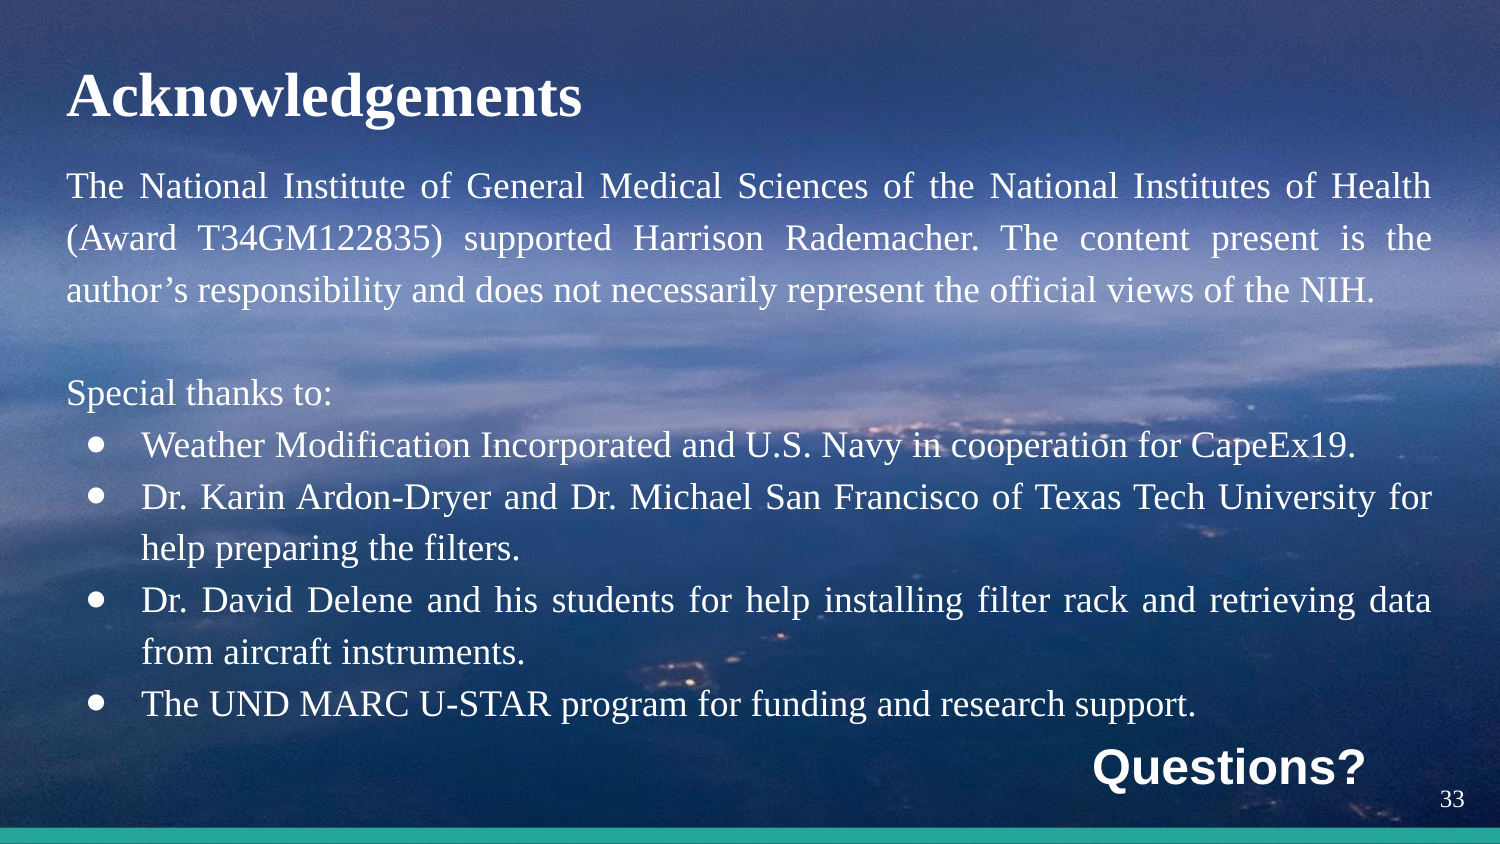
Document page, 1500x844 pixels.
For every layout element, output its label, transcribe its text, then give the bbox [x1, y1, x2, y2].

title Acknowledgements [51, 38, 1449, 139]
picture [1132, 700, 1140, 715]
picture [0, 0, 1500, 827]
picture [1114, 700, 1122, 715]
slide_number <number> [1389, 764, 1480, 830]
list The National Institute of General Medical Sciences of the National Institutes of Health (Award T34GM122835) supported Harrison Rademacher. The content present is the author’s responsibility and does not necessarily represent the official views of the NIH. Special thanks to: Weather Modification Incorporated and U.S. Navy in cooperation for CapeEx19. Dr. Karin Ardon-Dryer and Dr. Michael San Francisco of Texas Tech University for help preparing the filters. Dr. David Delene and his students for help installing filter rack and retrieving data from aircraft instruments. The UND MARC U-STAR program for funding and research support. [51, 139, 1449, 697]
text_box Questions? [1077, 719, 1412, 811]
